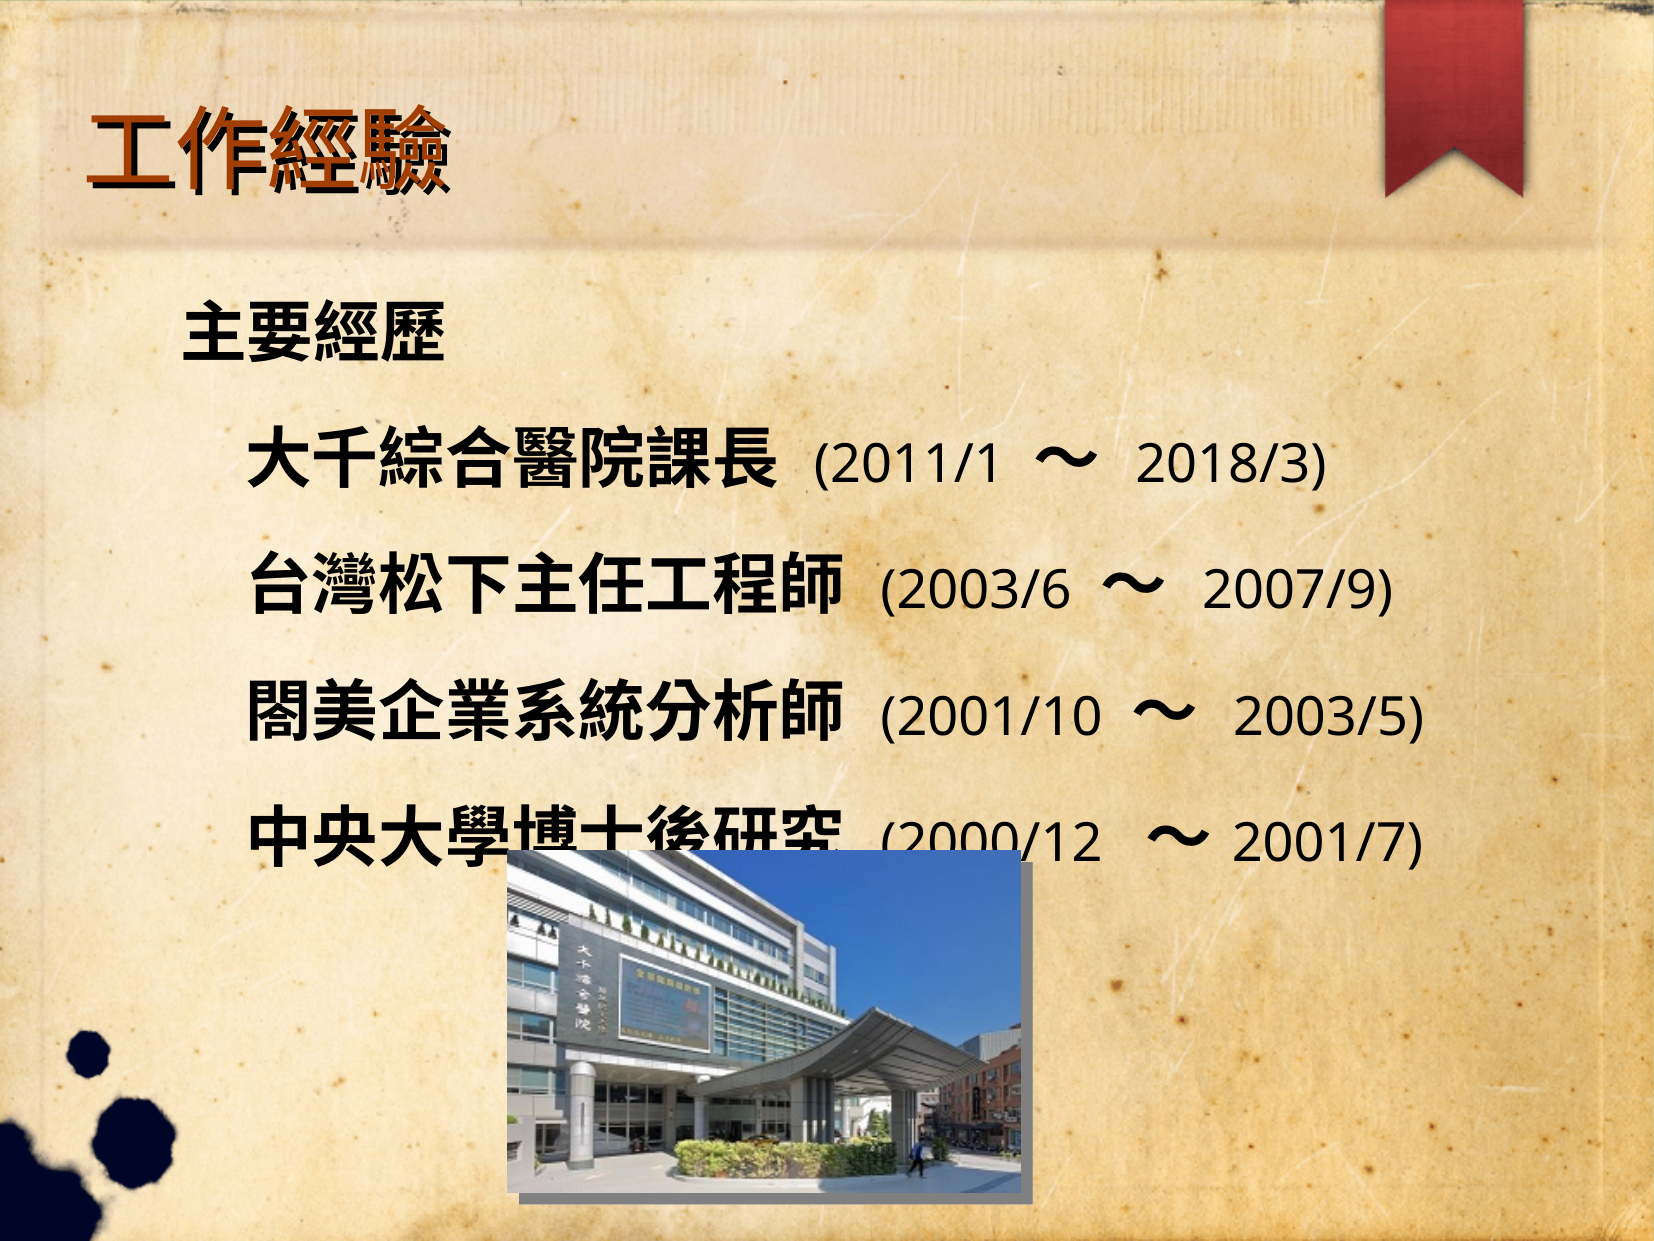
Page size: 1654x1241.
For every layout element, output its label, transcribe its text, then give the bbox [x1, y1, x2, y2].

text_box 主要經歷 大千綜合醫院課長 (2011/1 ～ 2018/3) 台灣松下主任工程師 (2003/6 ～ 2007/9) 閤美企業系統分析師 (2001/10 ～ 2003/5) 中央大學博士後研究 (2000/12 ～2001/7) [165, 271, 1536, 1111]
picture [0, 0, 1654, 1241]
title 工作經驗 [82, 49, 1347, 237]
